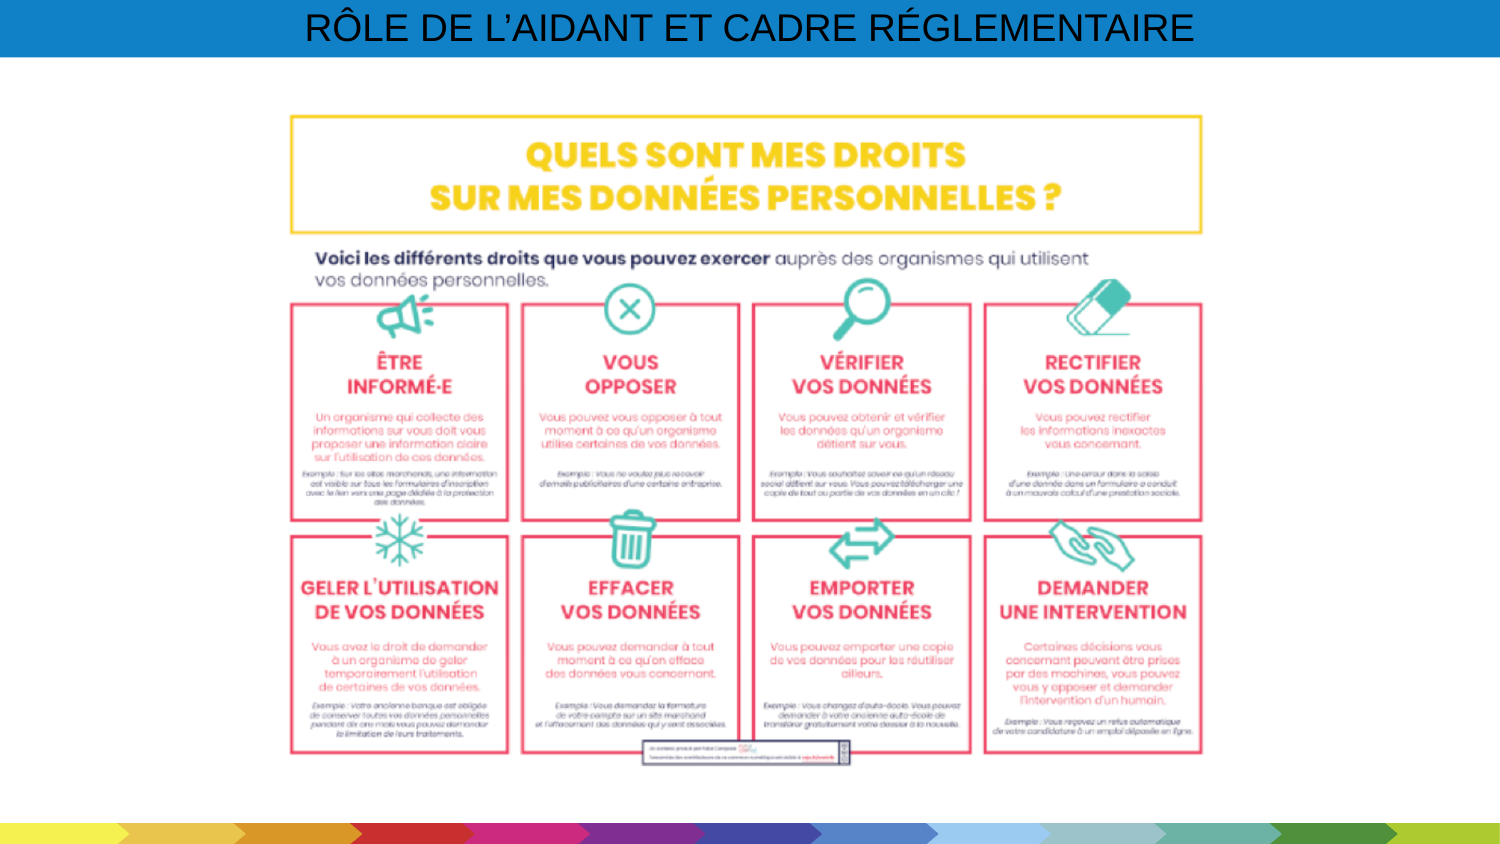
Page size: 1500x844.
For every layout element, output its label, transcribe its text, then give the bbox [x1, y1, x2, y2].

picture [275, 107, 1225, 774]
picture [0, 823, 1500, 844]
title RÔLE DE L’AIDANT ET CADRE RÉGLEMENTAIRE [0, 0, 1500, 58]
